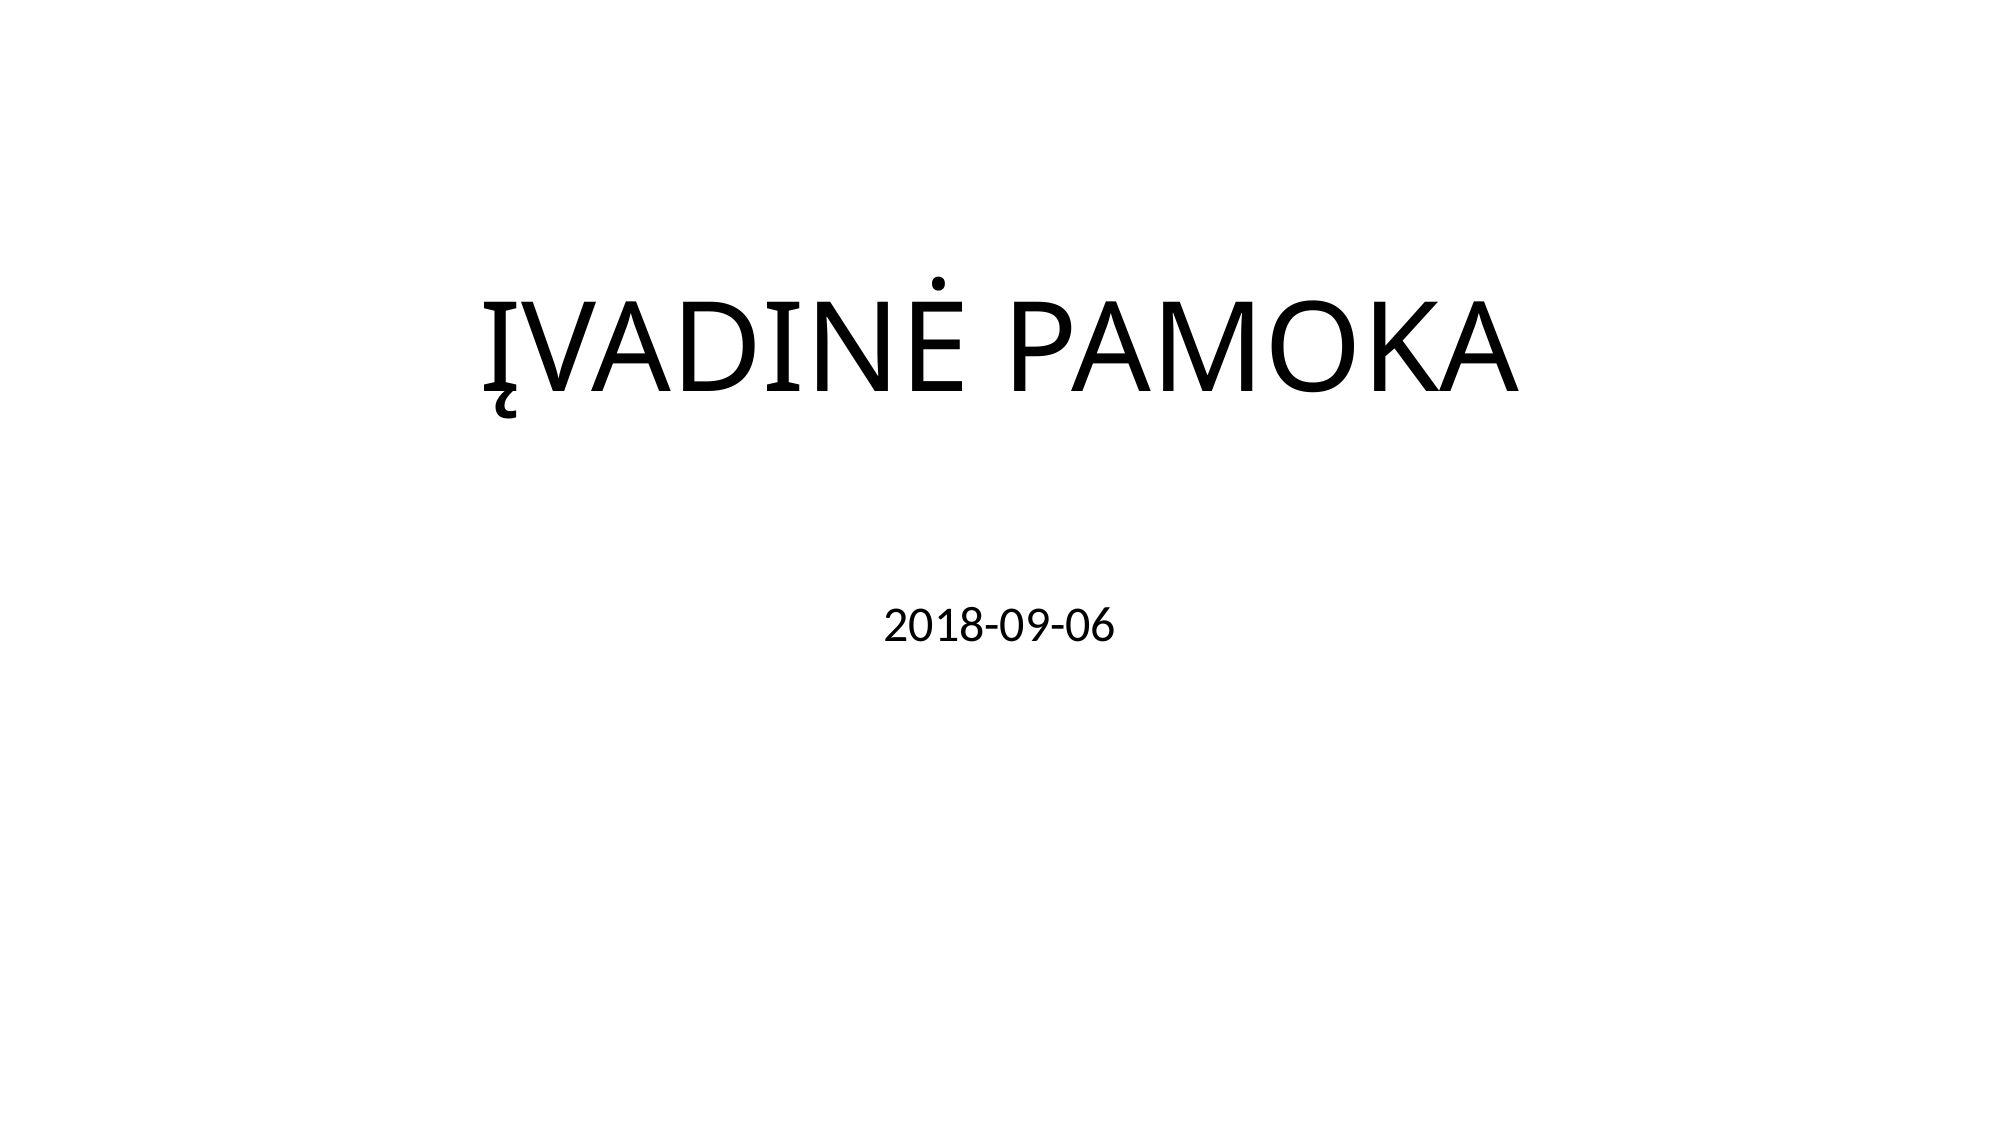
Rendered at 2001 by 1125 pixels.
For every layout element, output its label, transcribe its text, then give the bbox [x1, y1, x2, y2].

title ĮVADINĖ PAMOKA [249, 184, 1750, 576]
subtitle 2018-09-06 [249, 590, 1750, 863]
